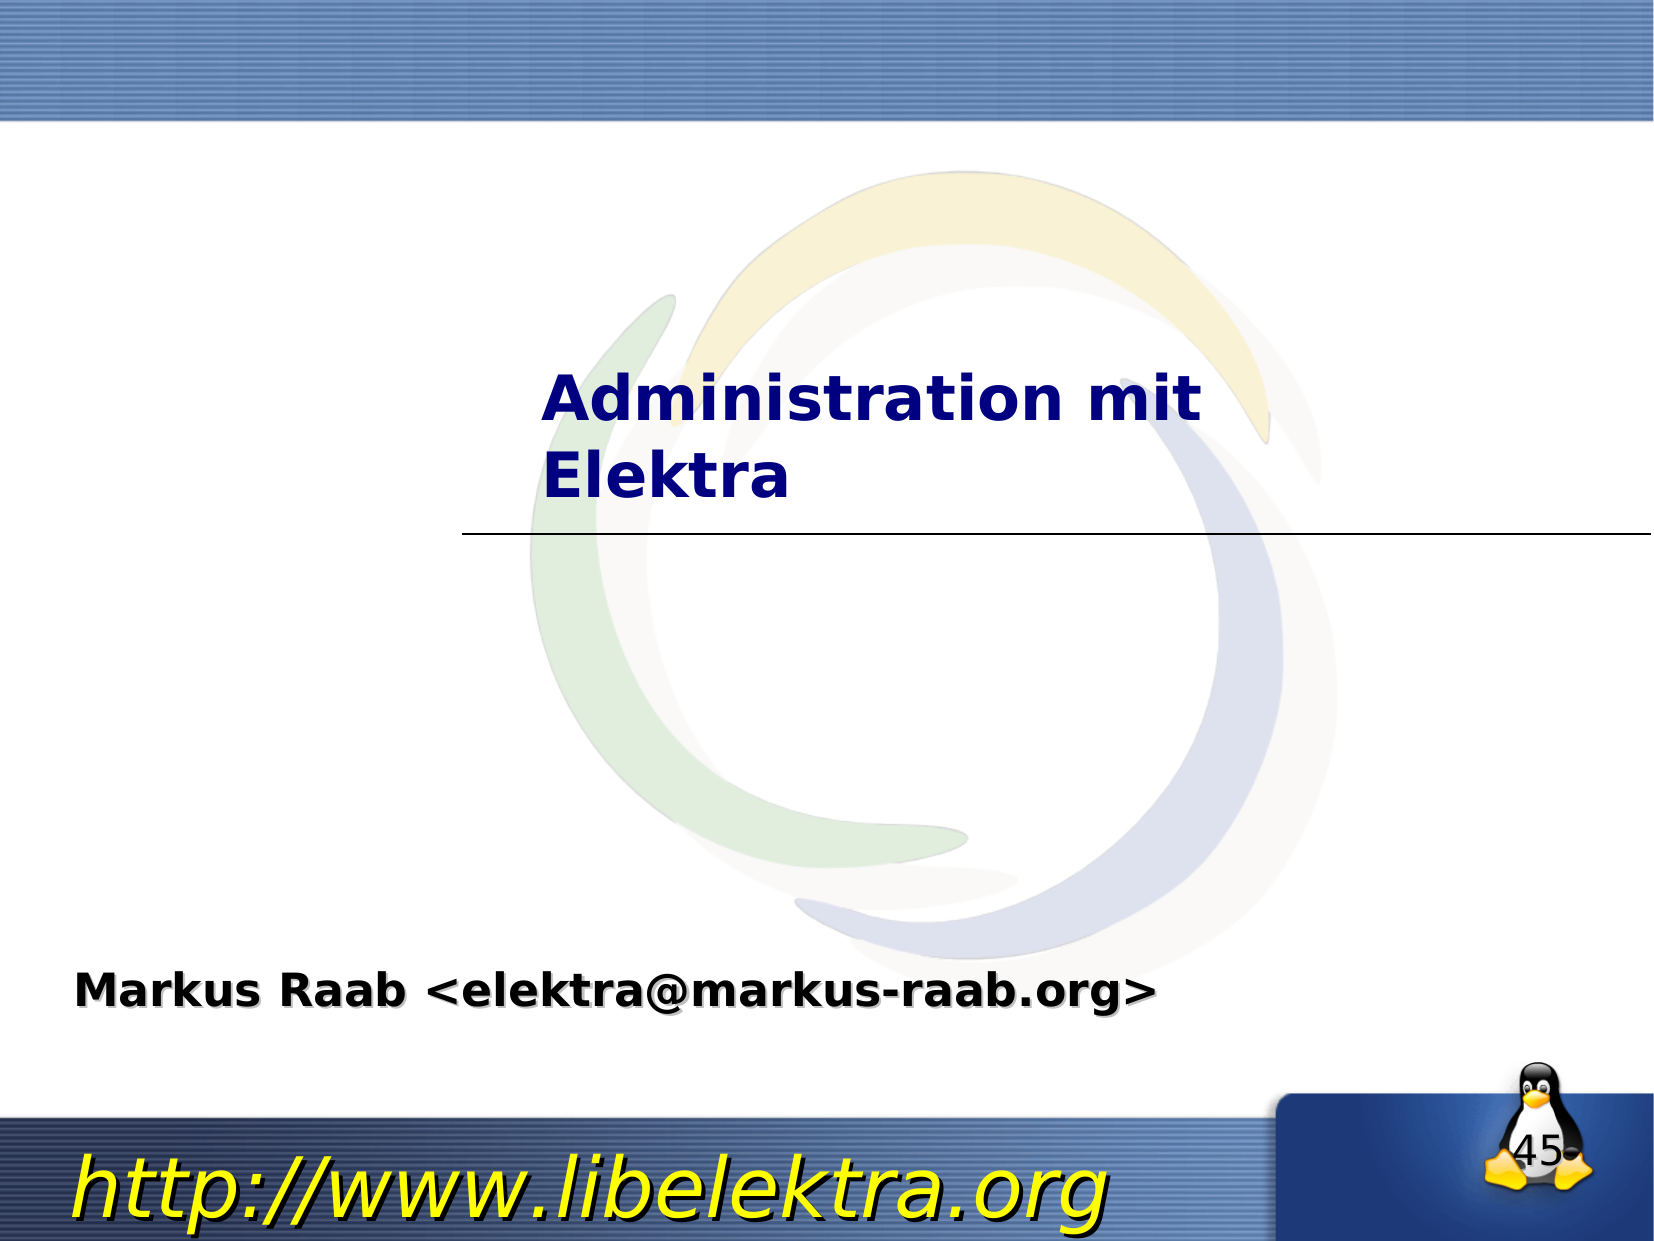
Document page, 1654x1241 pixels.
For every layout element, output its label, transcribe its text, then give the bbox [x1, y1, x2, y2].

text_box <Nummer> [1312, 1122, 1565, 1178]
picture [0, 1061, 1654, 1241]
text_box Administration mit Elektra [526, 351, 1428, 516]
text_box Markus Raab <elektra@markus-raab.org> [58, 953, 1481, 1030]
picture [481, 535, 1374, 953]
picture [0, 0, 1654, 533]
